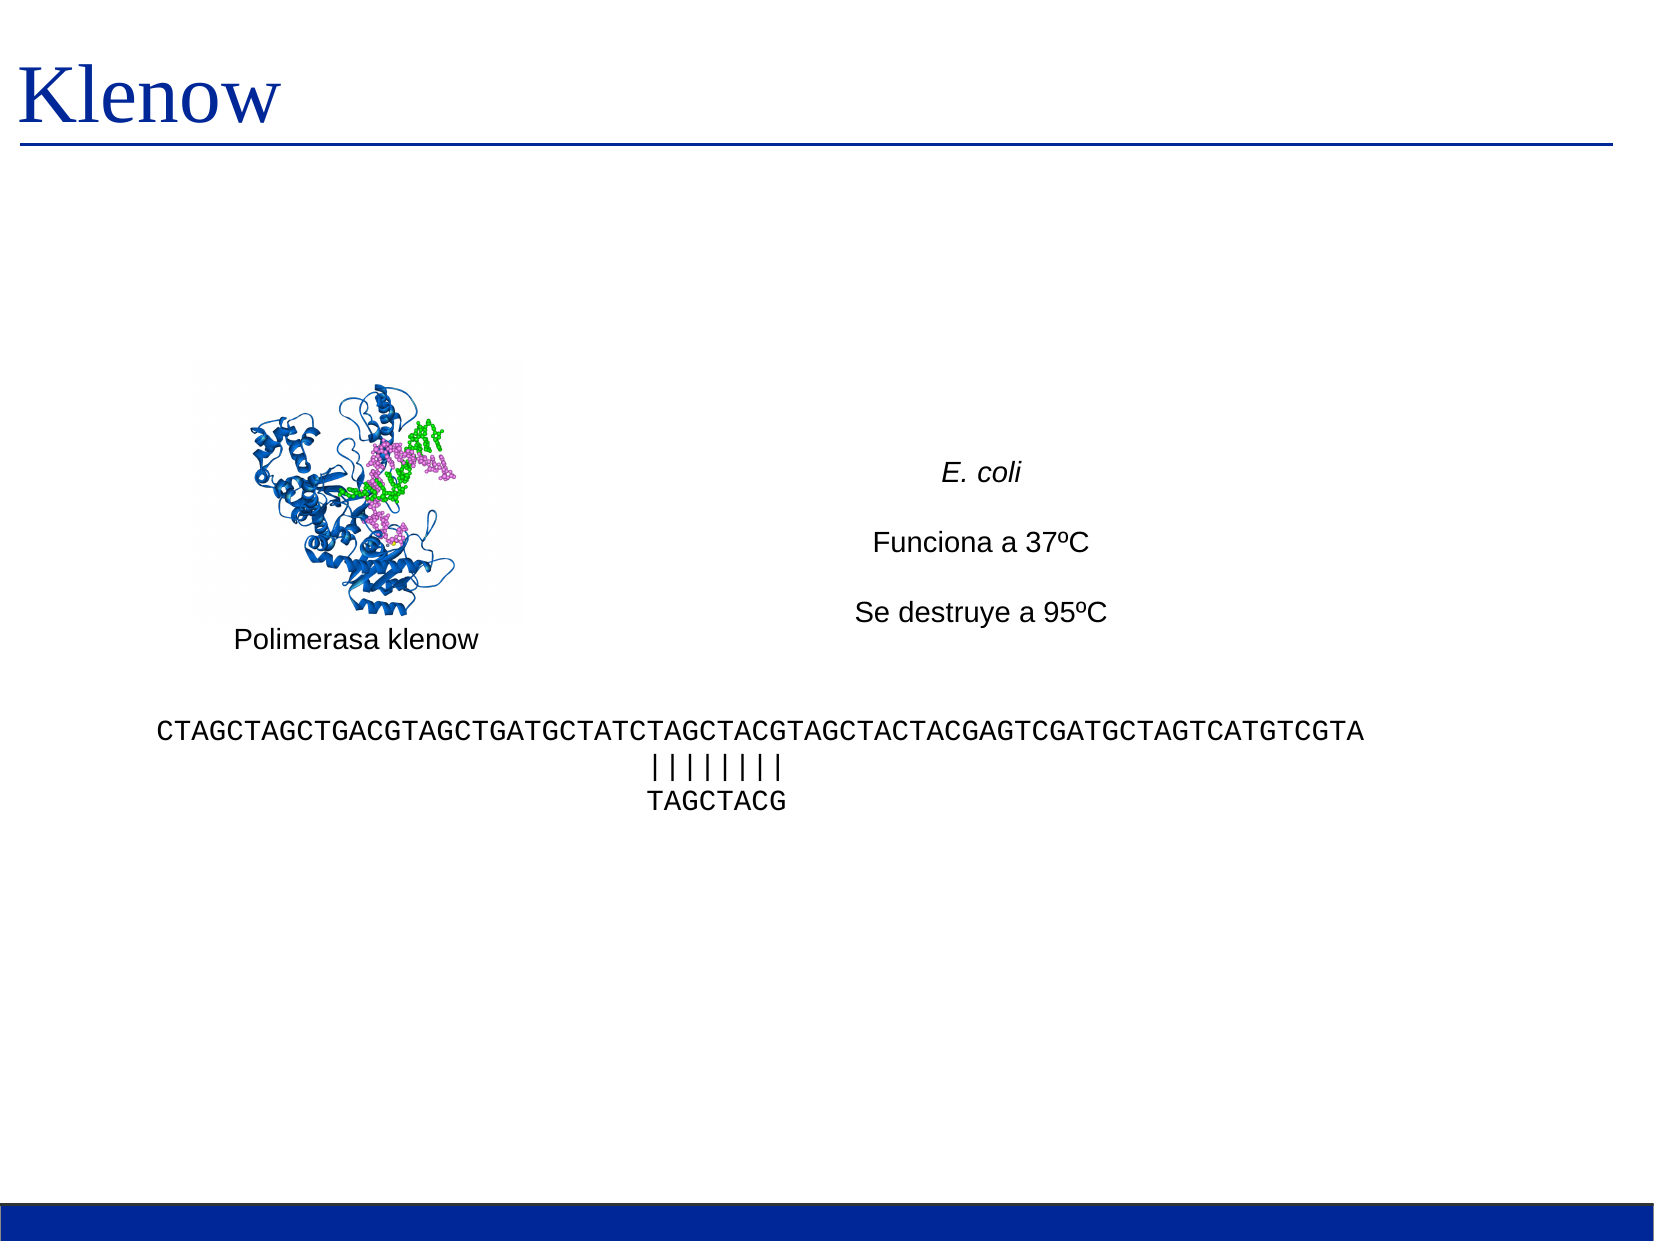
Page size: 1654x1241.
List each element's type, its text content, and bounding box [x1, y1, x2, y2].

text_box CTAGCTAGCTGACGTAGCTGATGCTATCTAGCTACGTAGCTACTACGAGTCGATGCTAGTCATGTCGTA |||||||| TAGCTACG [141, 696, 1431, 825]
text_box Polimerasa klenow [218, 605, 505, 702]
title Klenow [17, 0, 1589, 198]
text_box E. coli Funciona a 37ºC Se destruye a 95ºC [695, 438, 1268, 640]
picture [193, 360, 524, 631]
